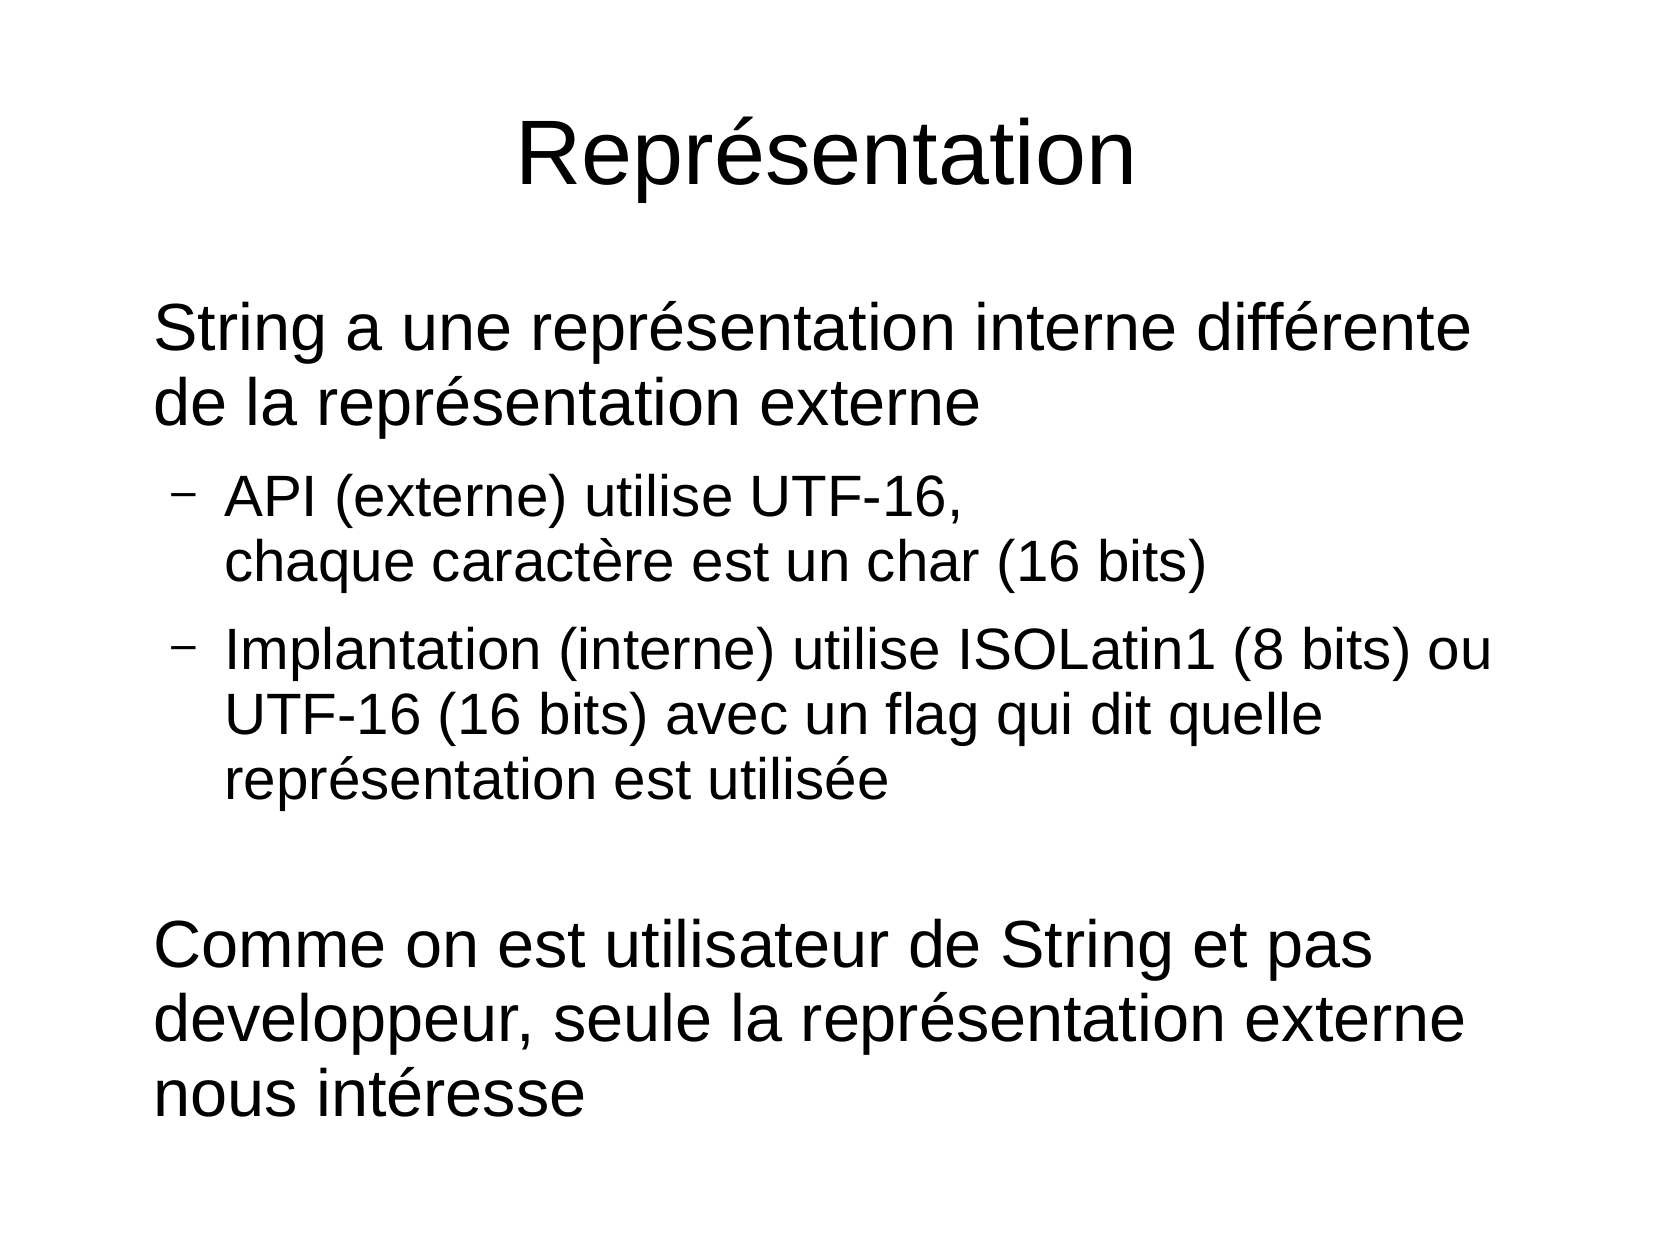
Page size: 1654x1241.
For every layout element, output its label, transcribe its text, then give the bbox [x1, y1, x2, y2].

title Représentation [82, 49, 1571, 257]
list String a une représentation interne différente de la représentation externe API (externe) utilise UTF-16, chaque caractère est un char (16 bits) Implantation (interne) utilise ISOLatin1 (8 bits) ou UTF-16 (16 bits) avec un flag qui dit quelle représentation est utilisée Comme on est utilisateur de String et pas developpeur, seule la représentation externe nous intéresse [82, 290, 1571, 1141]
